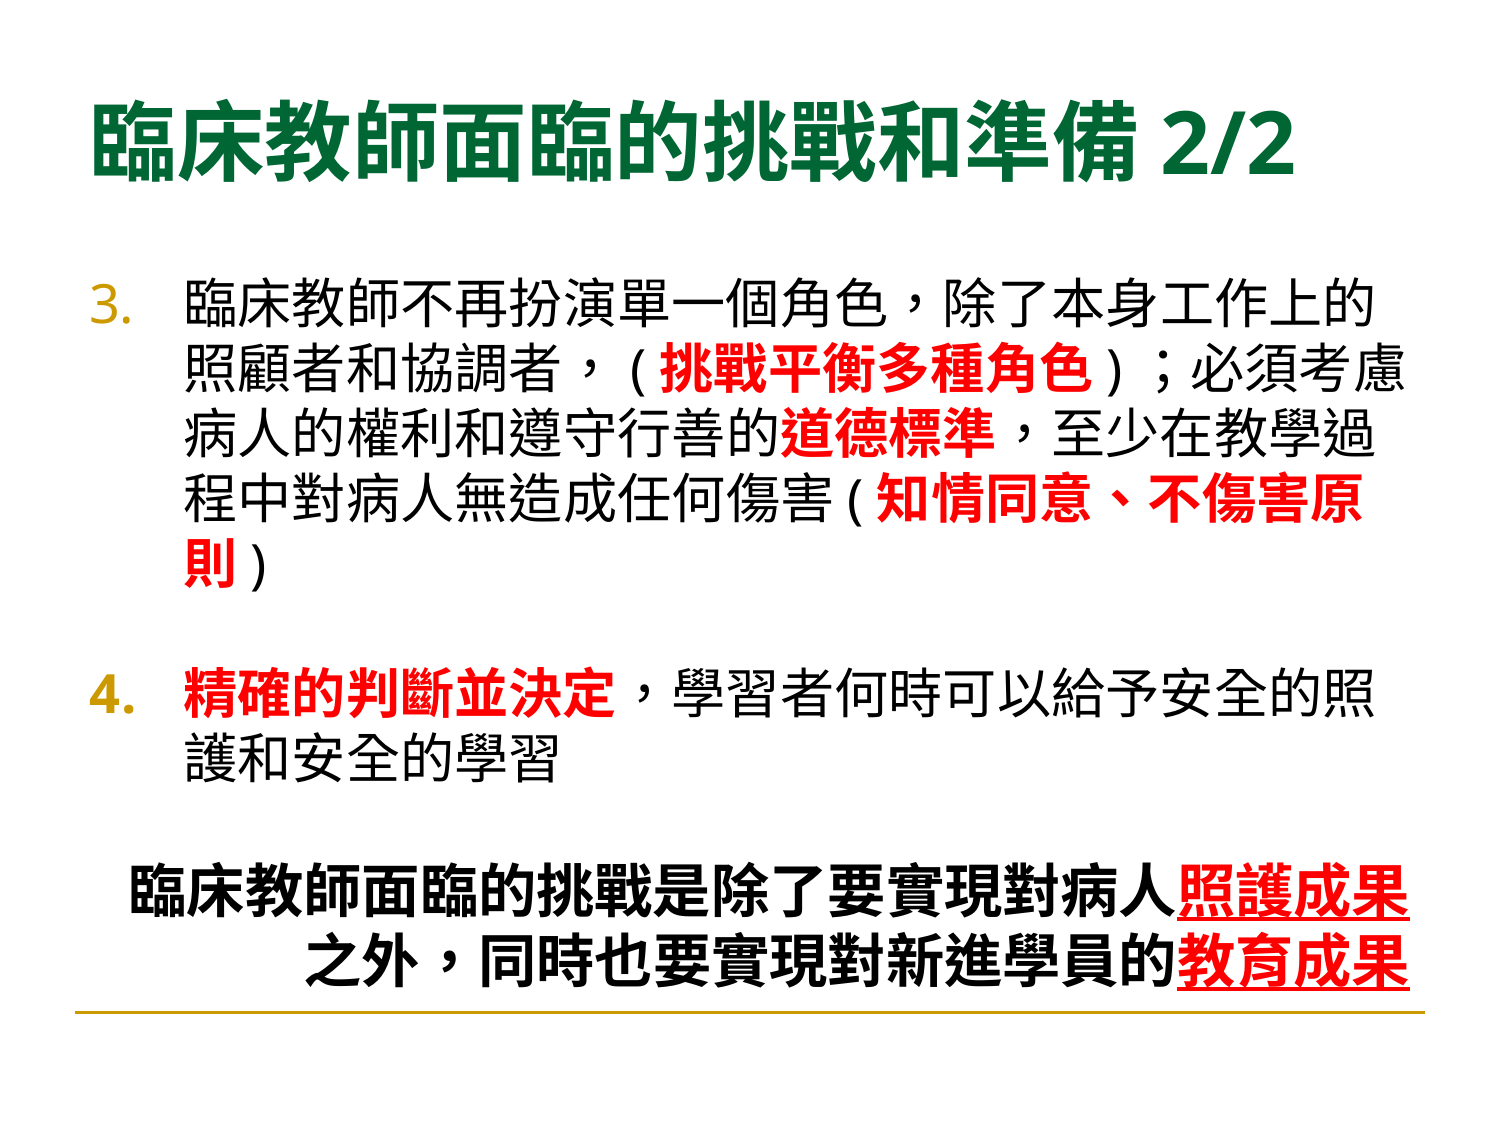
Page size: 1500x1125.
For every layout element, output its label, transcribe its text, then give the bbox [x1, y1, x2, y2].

list 臨床教師不再扮演單一個角色，除了本身工作上的照顧者和協調者，(挑戰平衡多種角色)；必須考慮病人的權利和遵守行善的道德標準，至少在教學過程中對病人無造成任何傷害(知情同意、不傷害原則) 精確的判斷並決定，學習者何時可以給予安全的照護和安全的學習 臨床教師面臨的挑戰是除了要實現對病人照護成果之外，同時也要實現對新進學員的教育成果 [75, 262, 1425, 1006]
title 臨床教師面臨的挑戰和準備2/2 [75, 45, 1425, 233]
